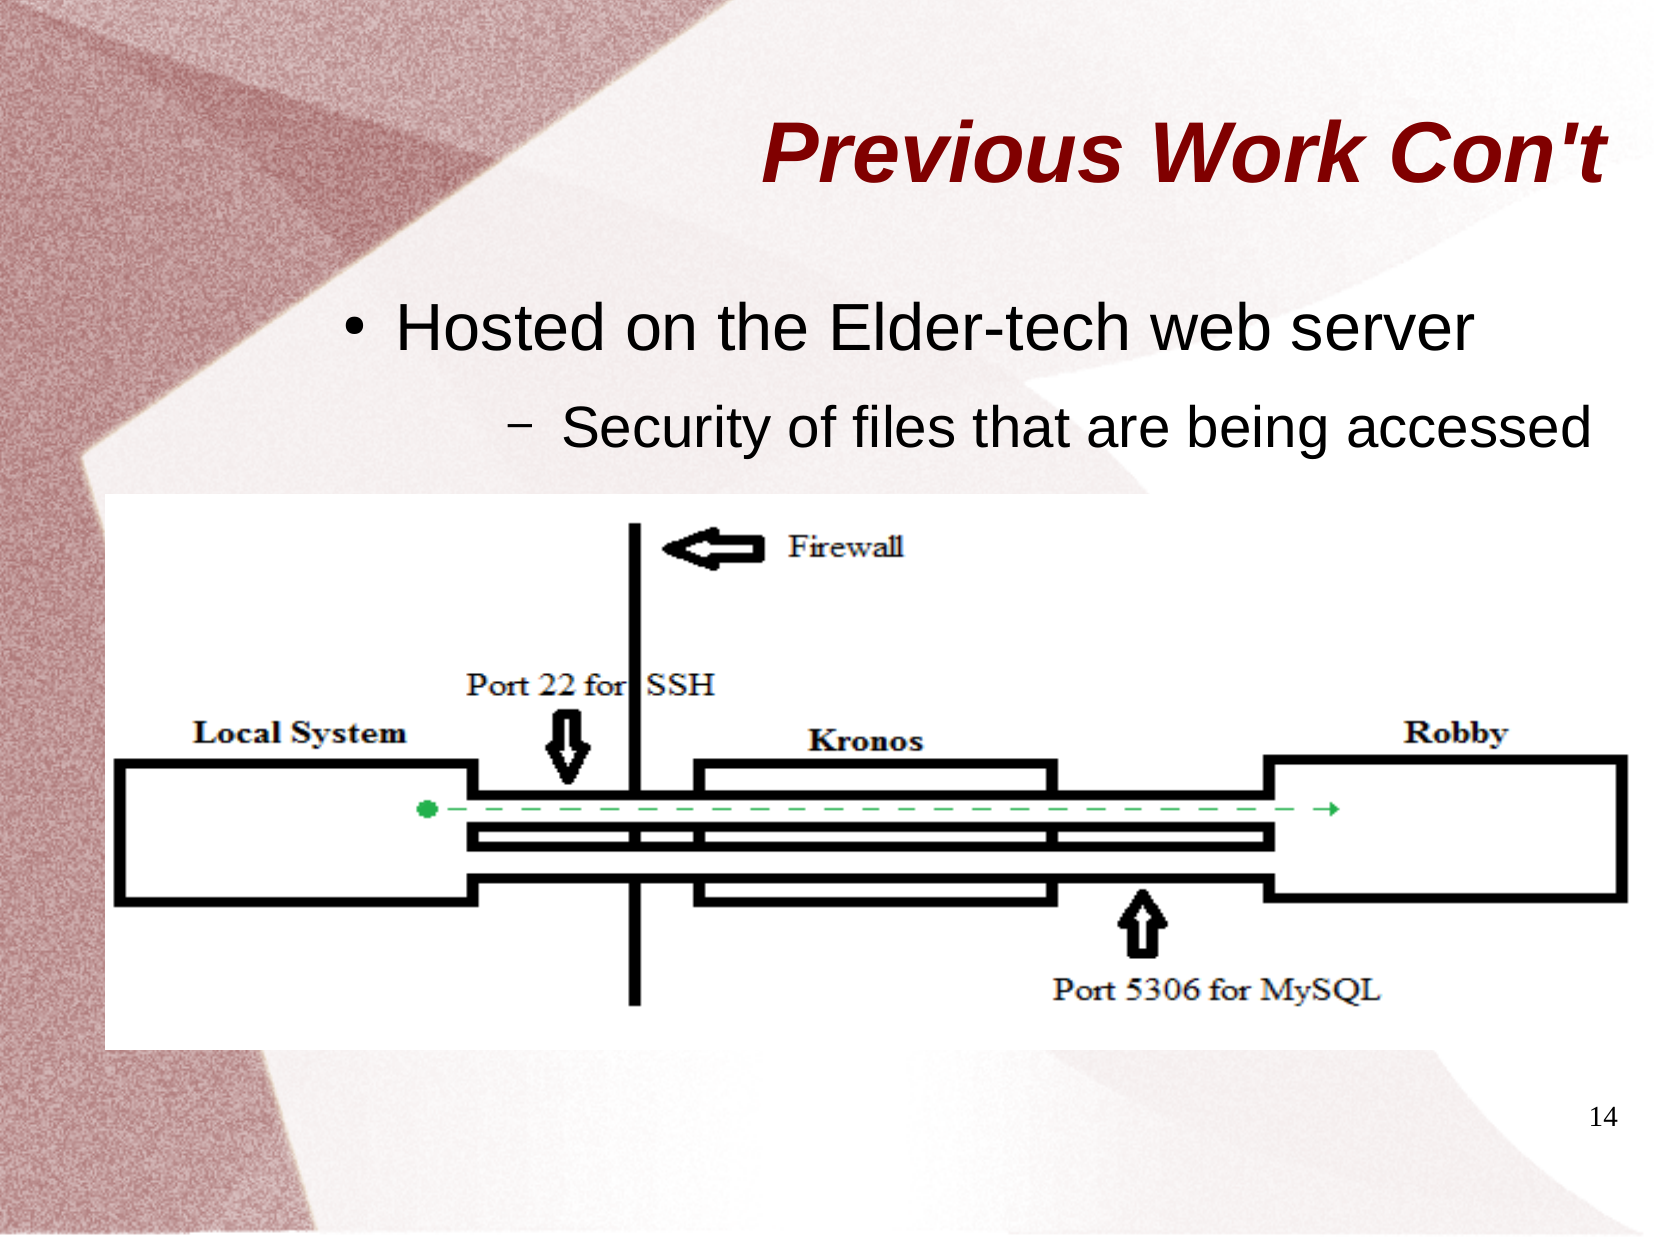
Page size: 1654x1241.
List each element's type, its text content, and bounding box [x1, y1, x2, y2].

list Hosted on the Elder-tech web server Security of files that are being accessed [324, 290, 1601, 494]
picture [0, 0, 1654, 1241]
title Previous Work Con't [596, 49, 1607, 257]
